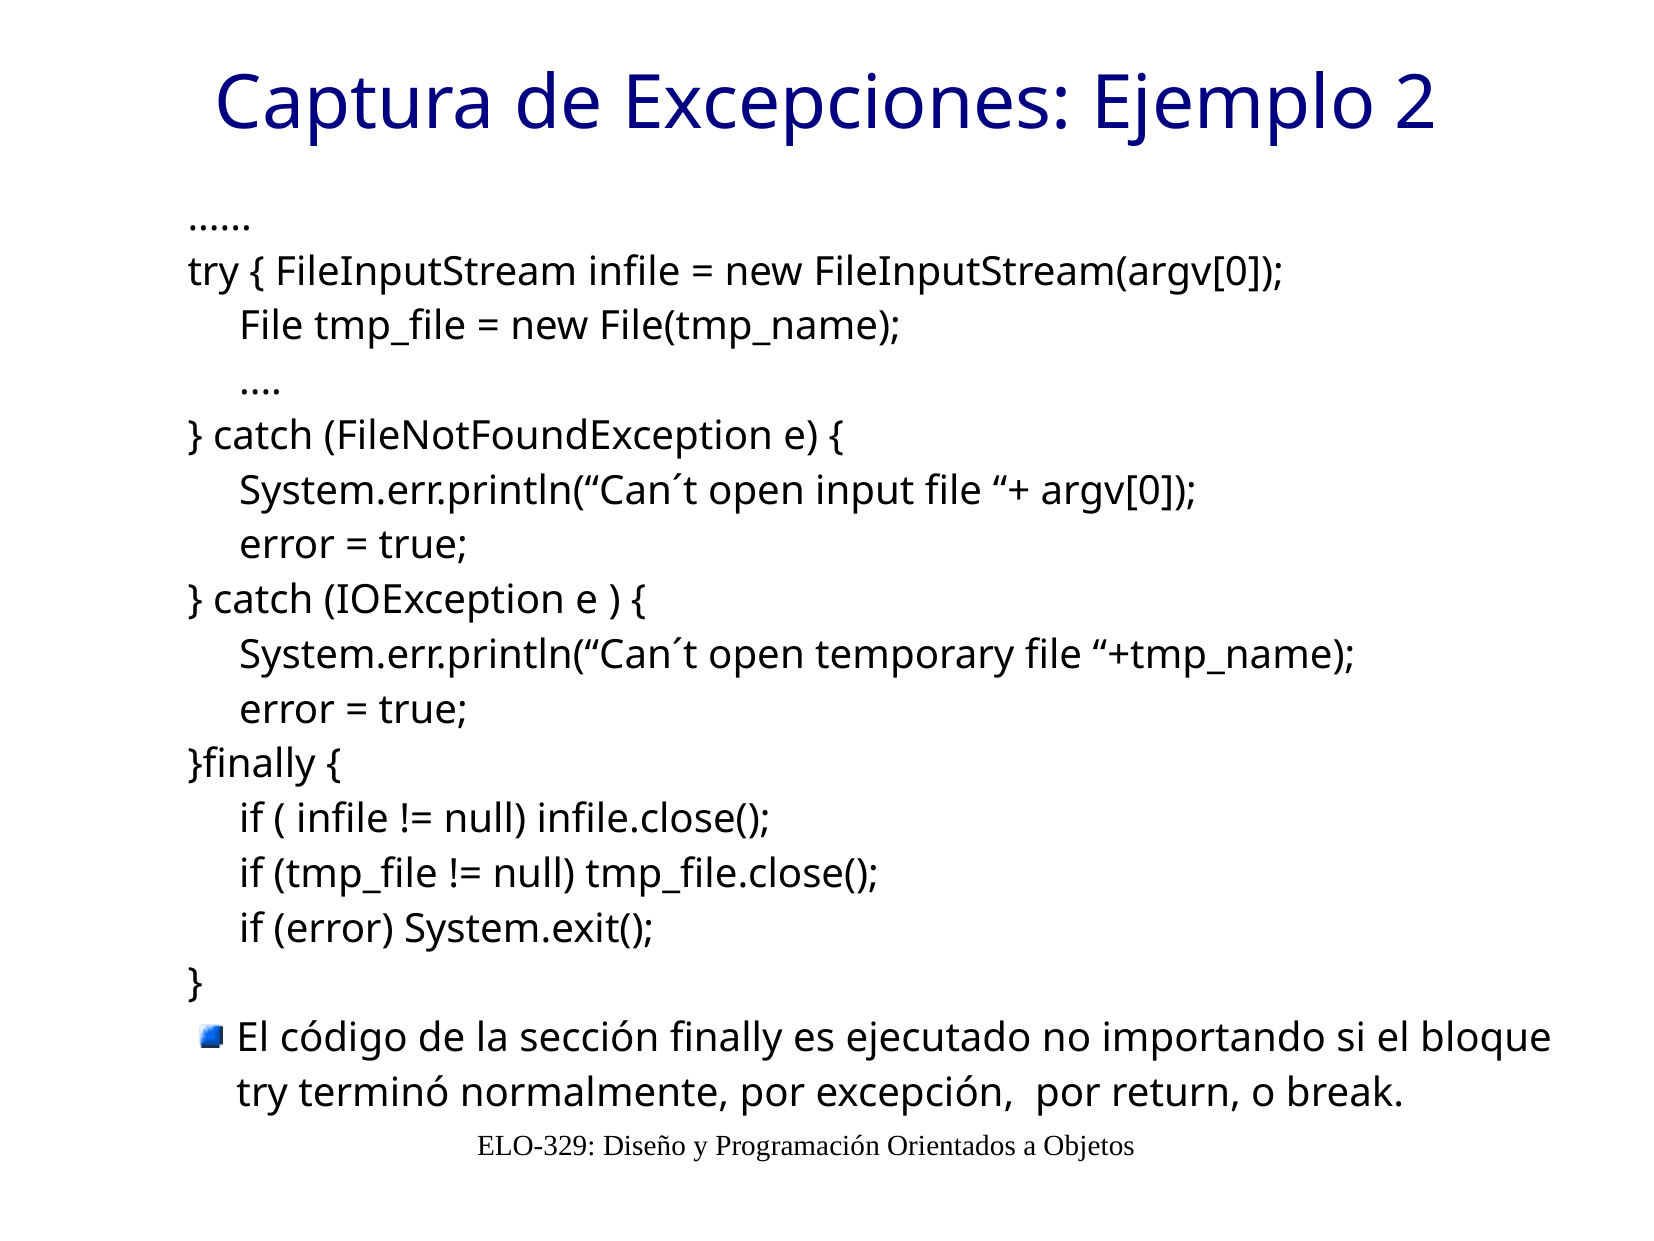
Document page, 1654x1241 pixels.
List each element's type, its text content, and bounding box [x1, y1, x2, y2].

title Captura de Excepciones: Ejemplo 2 [82, 49, 1571, 151]
list ...... try { FileInputStream infile = new FileInputStream(argv[0]); File tmp_file = new File(tmp_name); .... } catch (FileNotFoundException e) { System.err.println(“Can´t open input file “+ argv[0]); error = true; } catch (IOException e ) { System.err.println(“Can´t open temporary file “+tmp_name); error = true; }finally { if ( infile != null) infile.close(); if (tmp_file != null) tmp_file.close(); if (error) System.exit(); } El código de la sección finally es ejecutado no importando si el bloque try terminó normalmente, por excepción, por return, o break. [187, 187, 1571, 1126]
